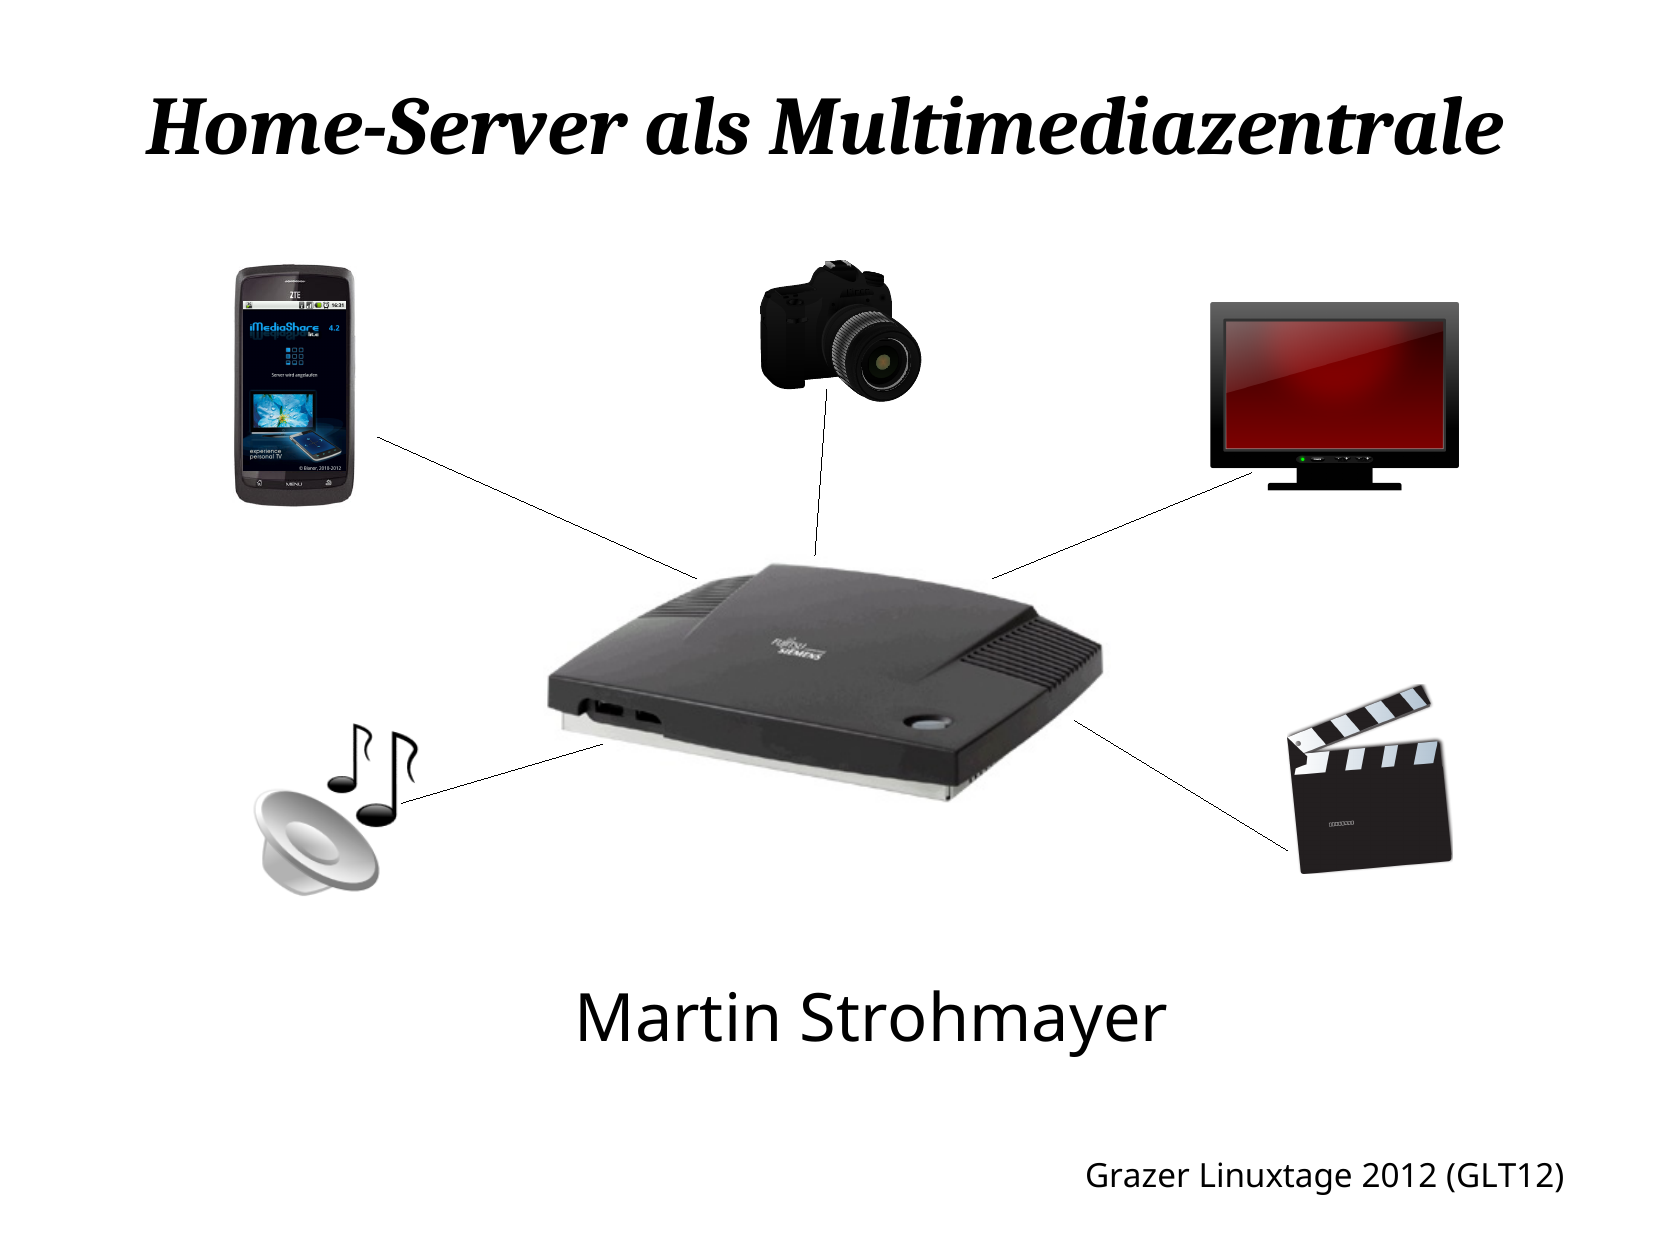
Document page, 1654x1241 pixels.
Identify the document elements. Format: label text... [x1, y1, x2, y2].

picture [757, 259, 922, 402]
subtitle Martin Strohmayer Grazer Linuxtage 2012 (GLT12) [178, 912, 1565, 1241]
picture [230, 259, 357, 508]
picture [1287, 684, 1453, 875]
picture [543, 543, 1111, 807]
title Home-Server als Multimediazentrale [52, 53, 1599, 201]
picture [1204, 295, 1465, 497]
picture [248, 722, 426, 904]
